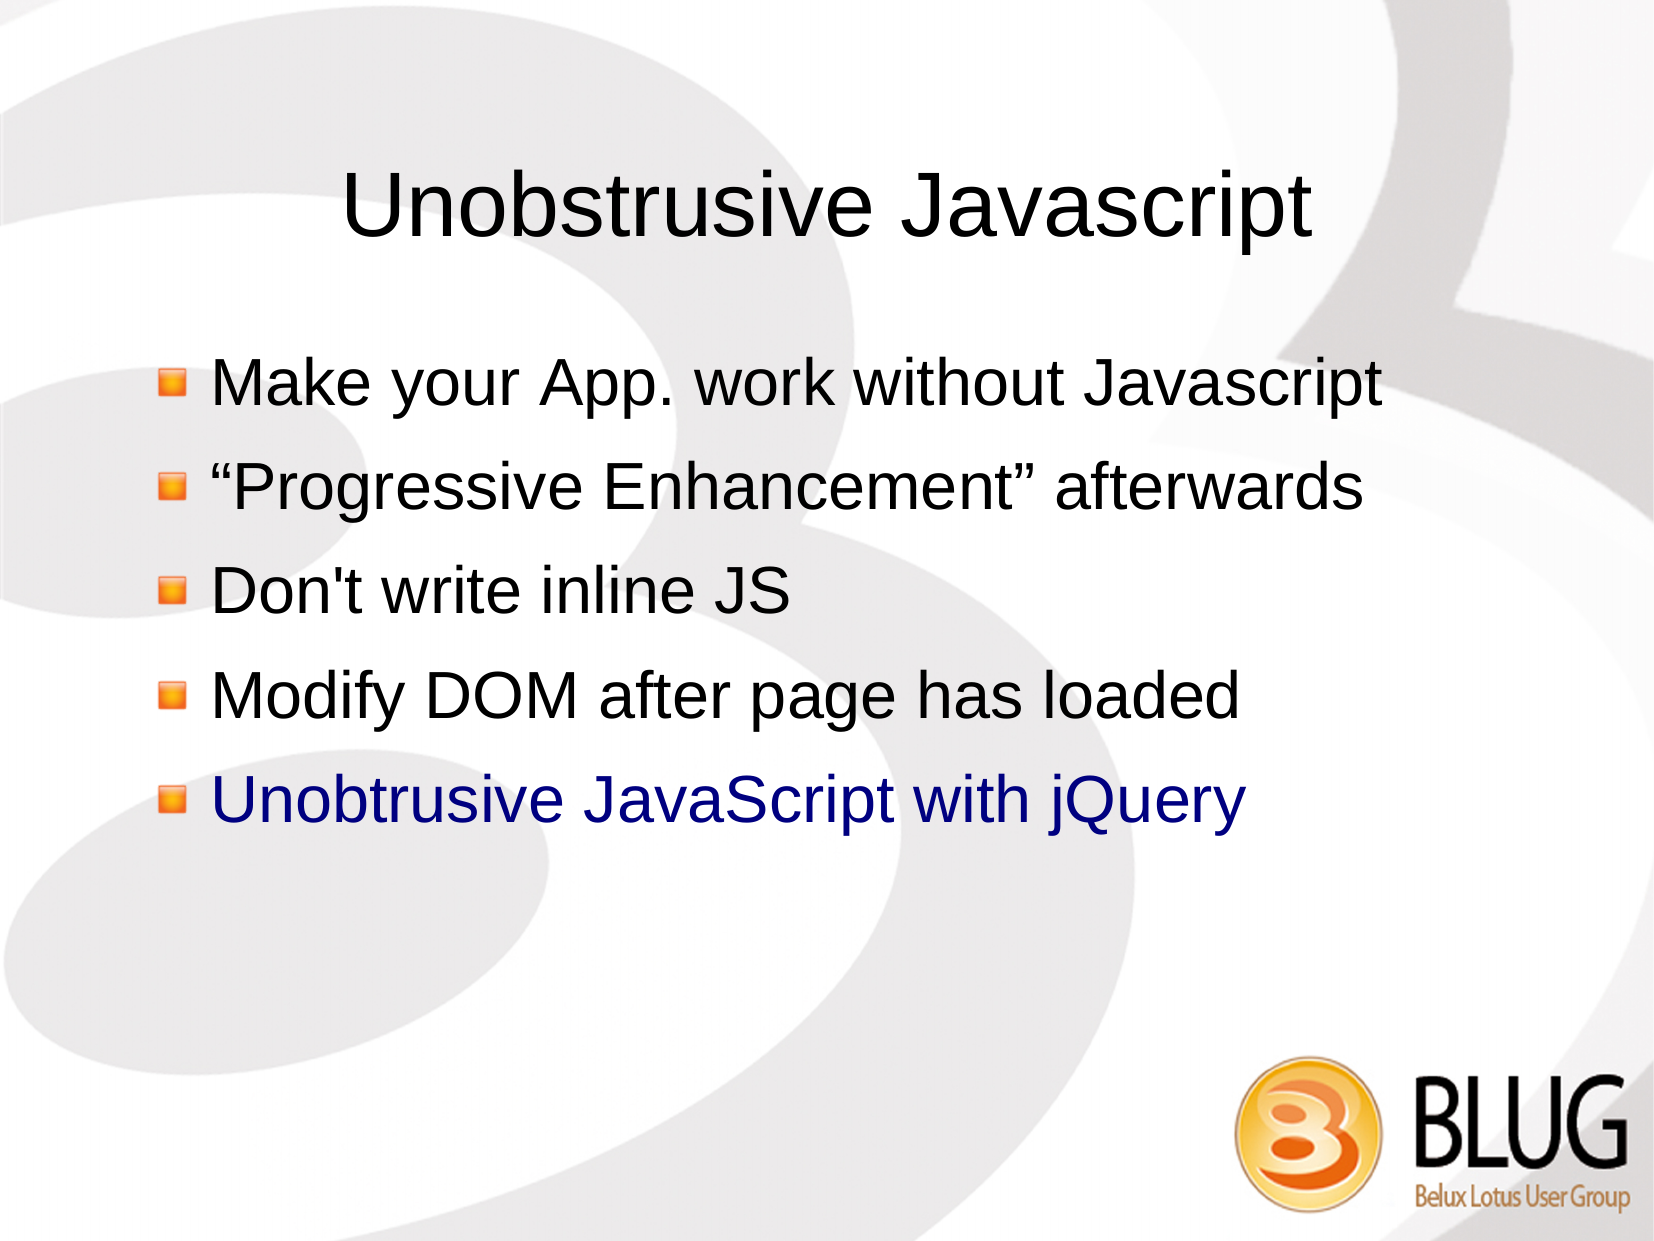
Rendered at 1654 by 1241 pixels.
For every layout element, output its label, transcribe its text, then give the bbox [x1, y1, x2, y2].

title Unobstrusive Javascript [121, 102, 1534, 310]
list Make your App. work without Javascript “Progressive Enhancement” afterwards Don't write inline JS Modify DOM after page has loaded Unobtrusive JavaScript with jQuery [121, 344, 1534, 1126]
picture [0, 0, 1654, 1241]
